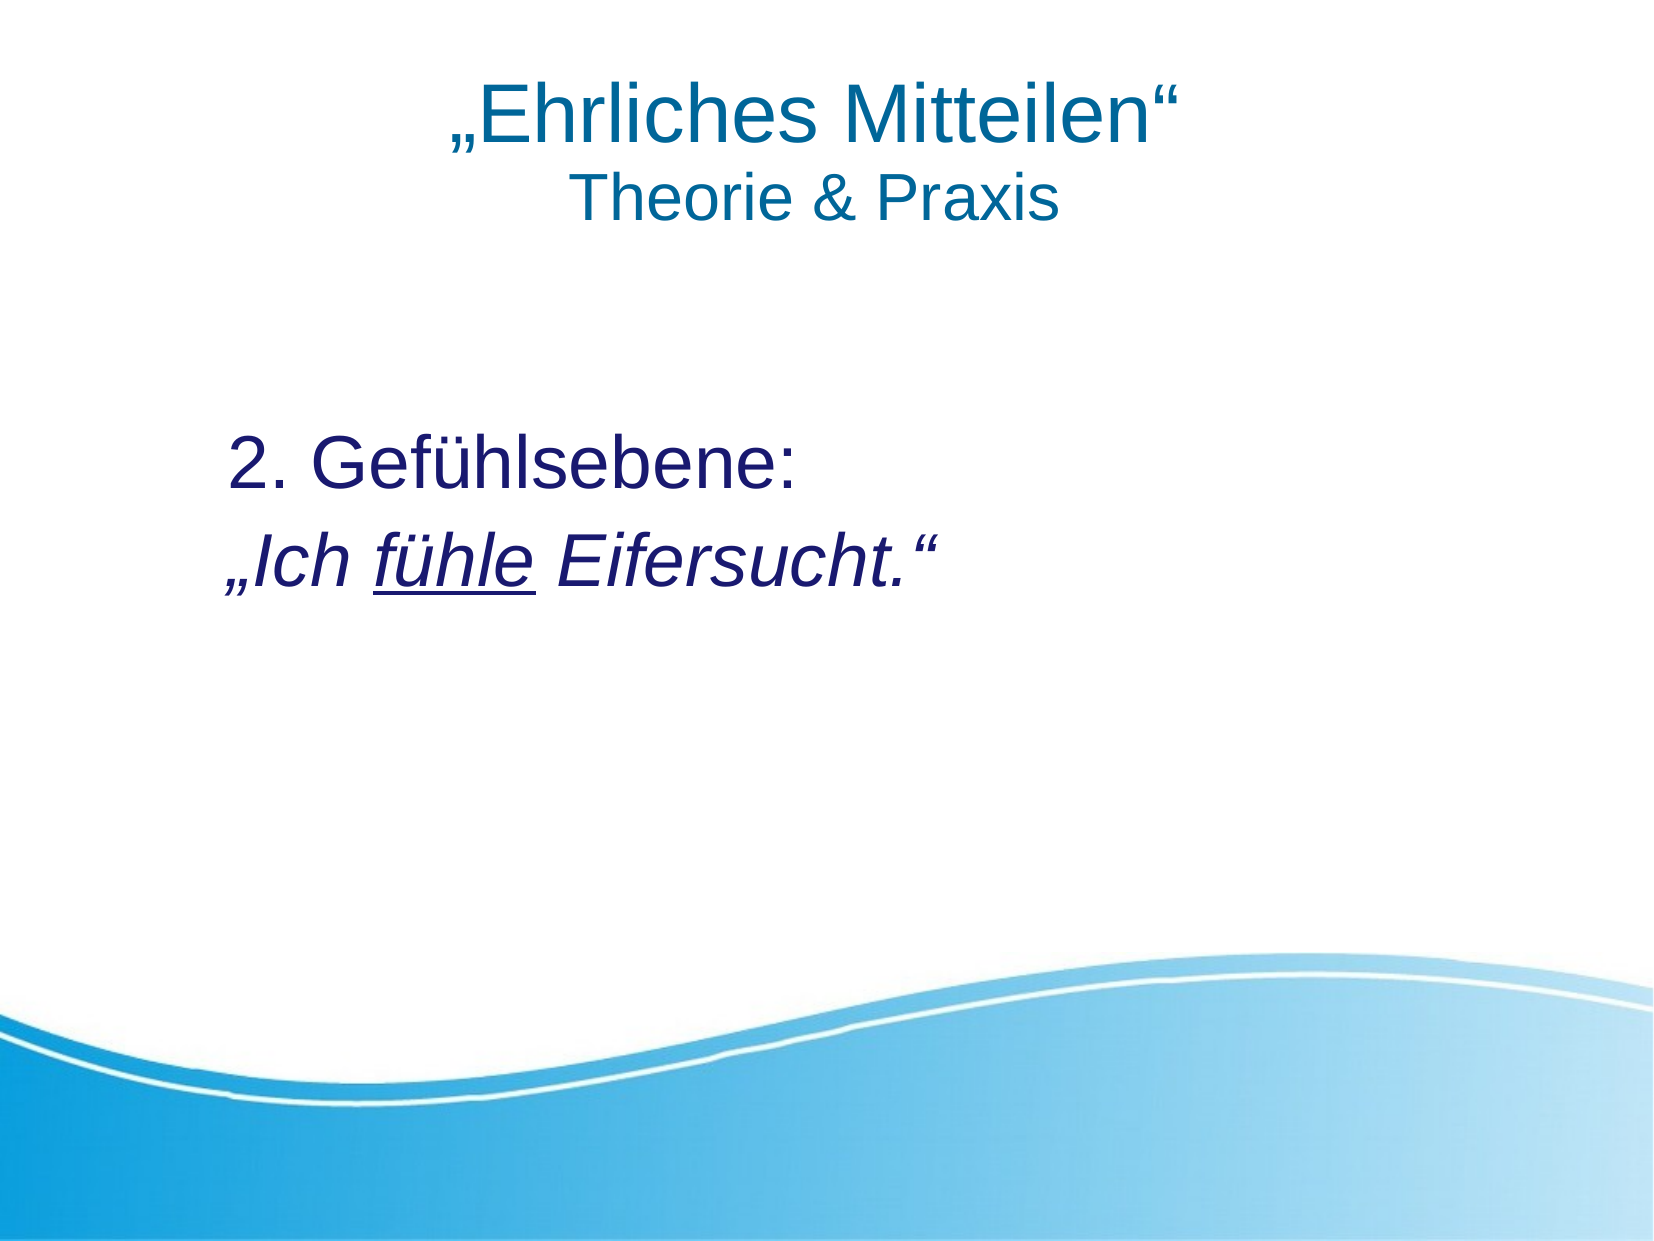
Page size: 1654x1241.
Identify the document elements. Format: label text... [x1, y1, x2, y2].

text_box 2. Gefühlsebene: „Ich fühle Eifersucht.“ [212, 413, 1654, 851]
title „Ehrliches Mitteilen“ Theorie & Praxis [70, 47, 1559, 255]
picture [0, 952, 1654, 1241]
